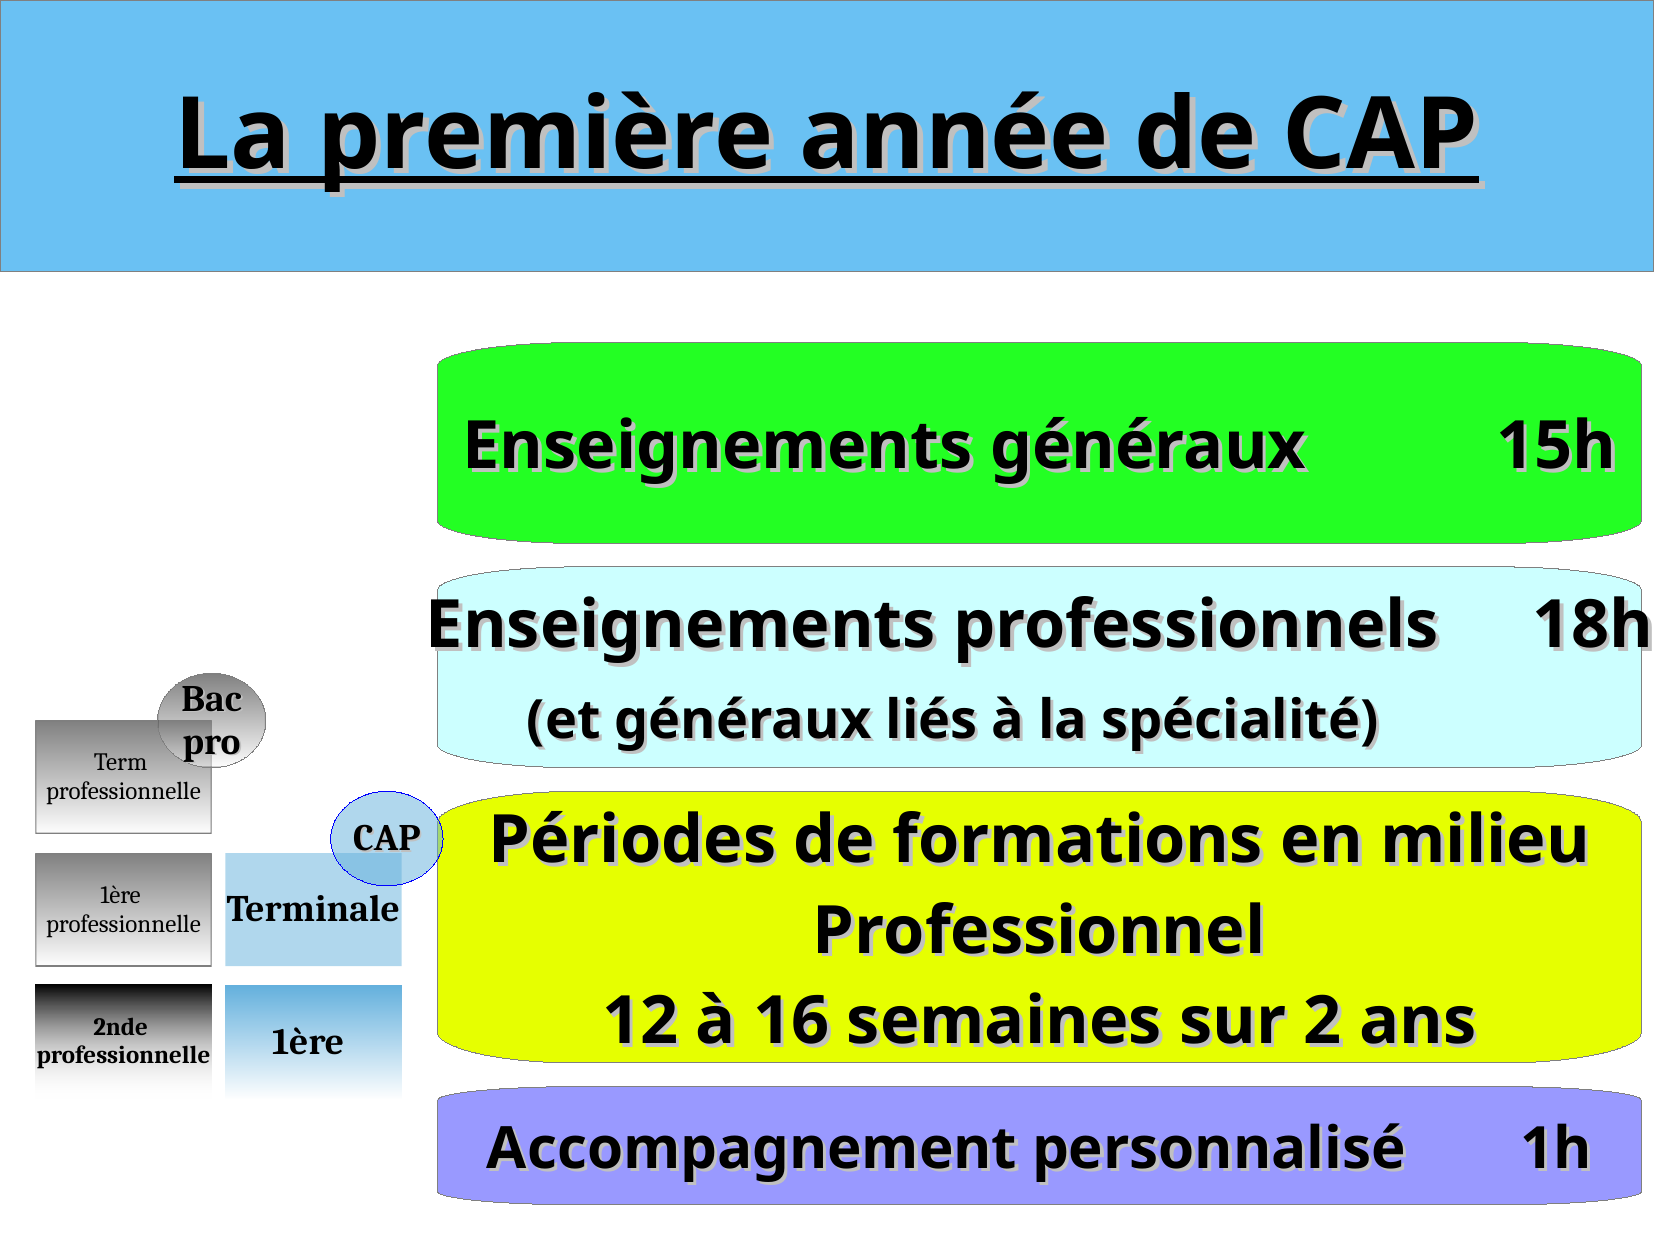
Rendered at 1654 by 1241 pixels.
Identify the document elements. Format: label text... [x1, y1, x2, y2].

text_box Enseignements professionnels 18h (et généraux liés à la spécialité) [437, 566, 1642, 768]
text_box 2nde professionnelle [35, 985, 212, 1099]
text_box Terminale [225, 853, 402, 967]
text_box 1ère professionnelle [35, 853, 212, 967]
text_box Bac pro [157, 673, 266, 768]
title La première année de CAP [82, 40, 1571, 219]
text_box 1ère [225, 985, 402, 1099]
text_box Accompagnement personnalisé 1h [437, 1086, 1642, 1205]
text_box CAP [330, 791, 444, 886]
text_box Term professionnelle [35, 720, 212, 834]
text_box Périodes de formations en milieu Professionnel 12 à 16 semaines sur 2 ans [437, 791, 1642, 1063]
text_box [0, 0, 1654, 272]
text_box Enseignements généraux 15h [437, 342, 1642, 544]
